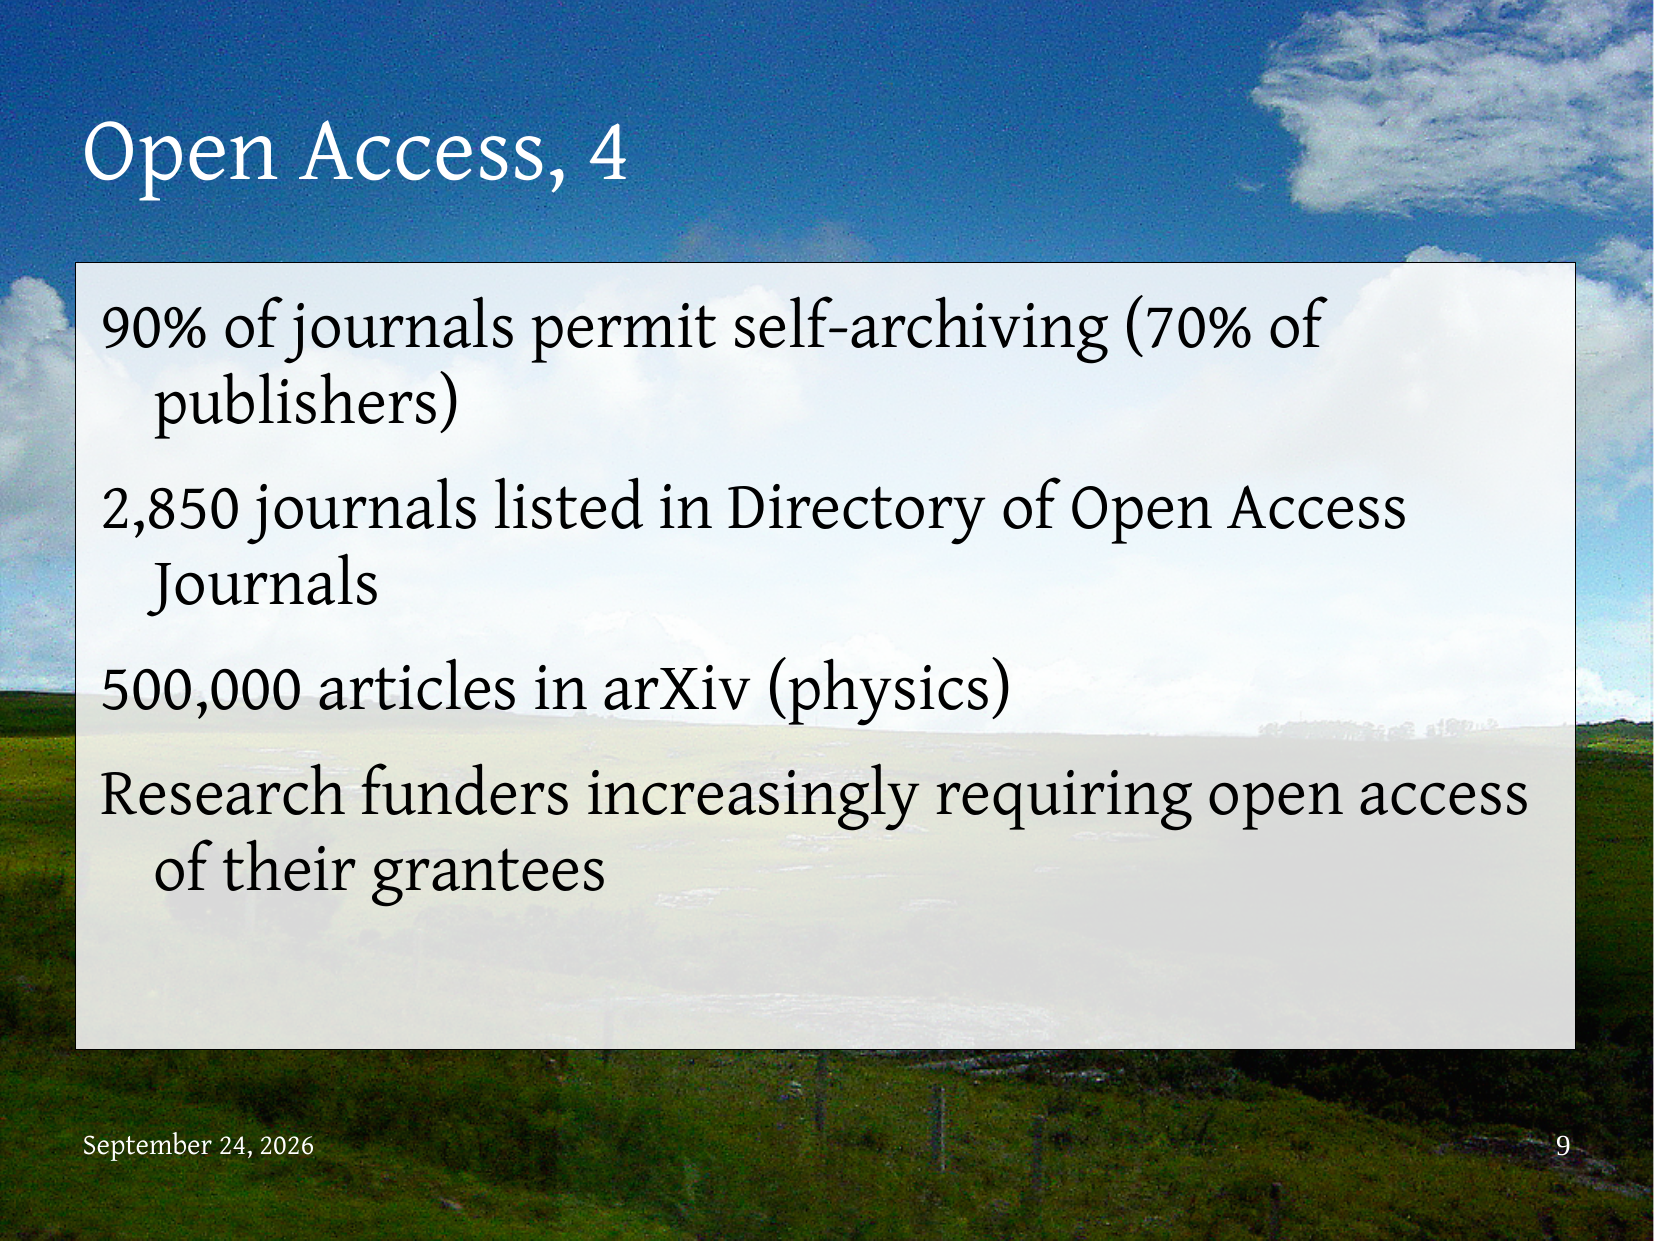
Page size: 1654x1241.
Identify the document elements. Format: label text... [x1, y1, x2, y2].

picture [0, 0, 1654, 1241]
title Open Access, 4 [82, 56, 1571, 250]
list 90% of journals permit self-archiving (70% of publishers) 2,850 journals listed in Directory of Open Access Journals 500,000 articles in arXiv (physics) Research funders increasingly requiring open access of their grantees [82, 290, 1571, 1094]
